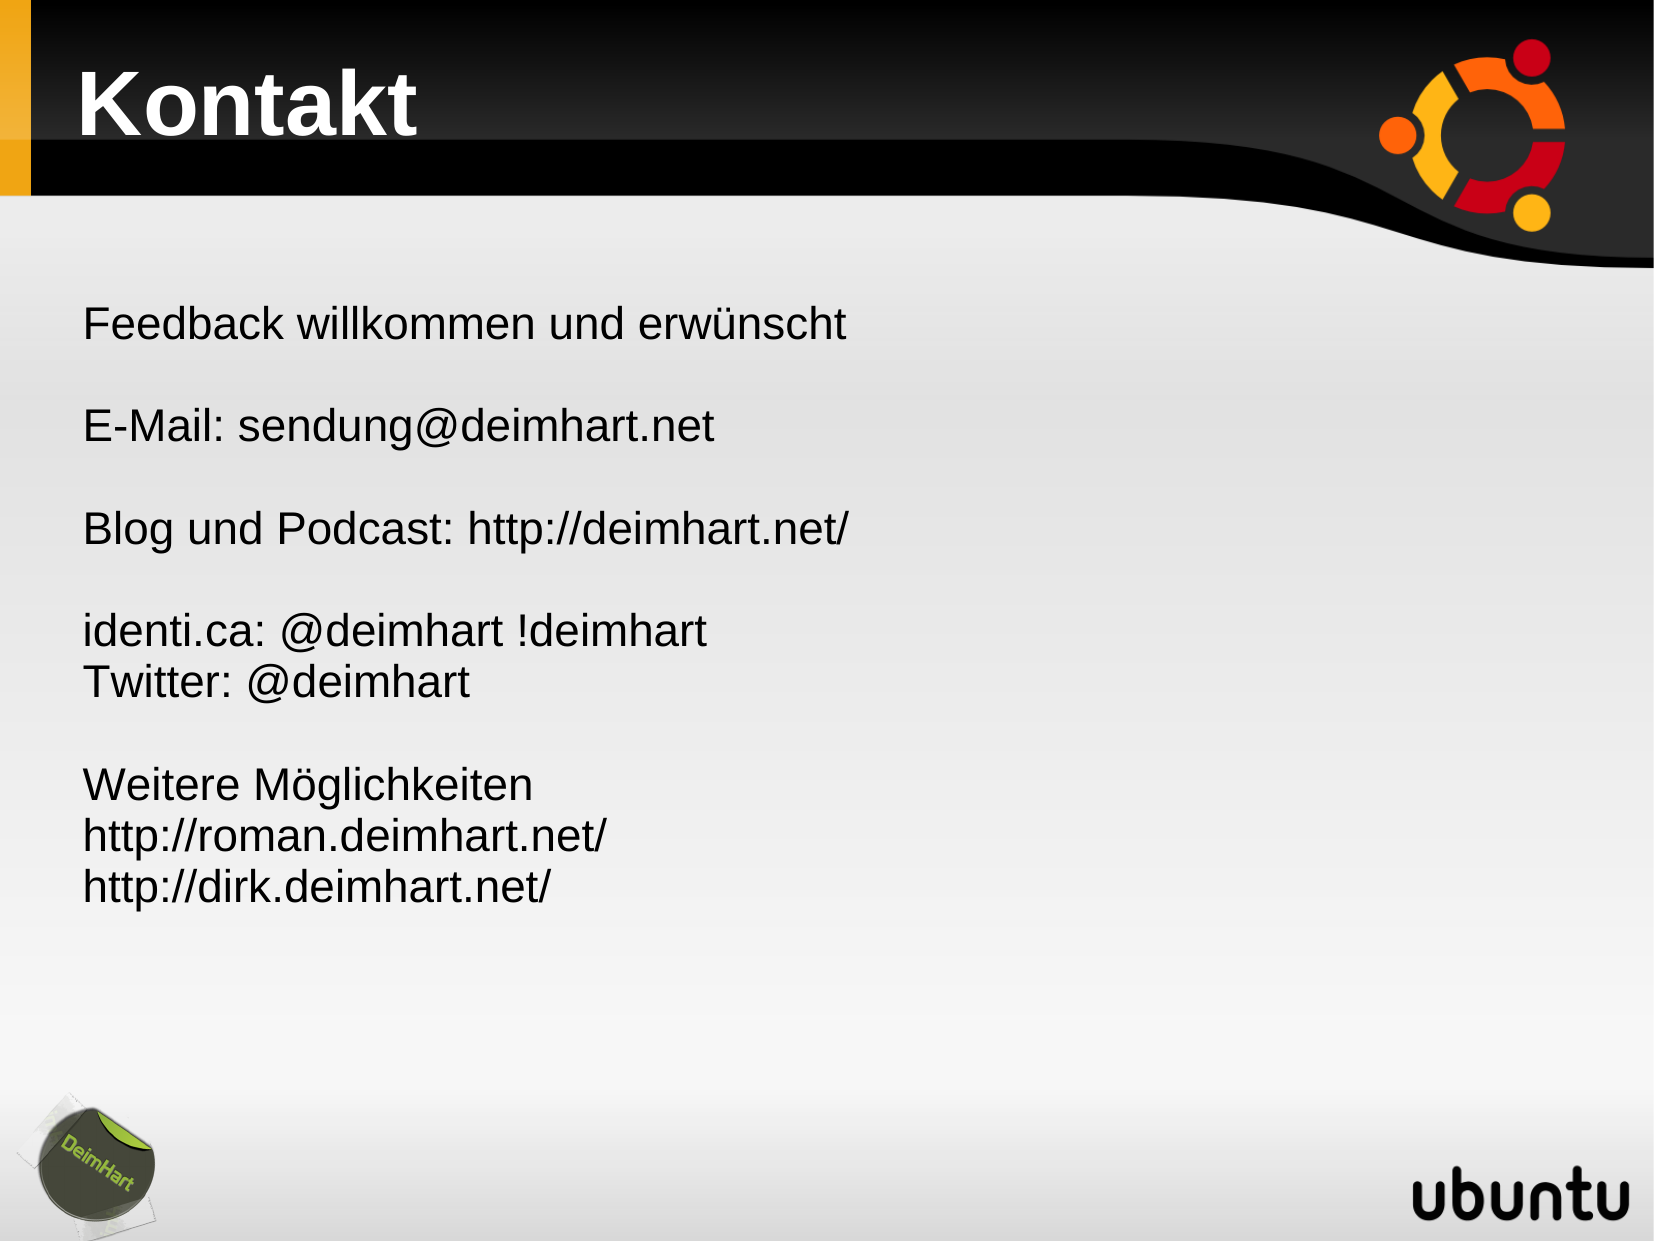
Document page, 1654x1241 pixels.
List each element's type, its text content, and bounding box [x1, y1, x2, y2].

picture [0, 0, 1654, 1241]
subtitle Feedback willkommen und erwünscht E-Mail: sendung@deimhart.net Blog und Podcast: http://deimhart.net/ identi.ca: @deimhart !deimhart Twitter: @deimhart Weitere Möglichkeiten http://roman.deimhart.net/ http://dirk.deimhart.net/ [82, 297, 1571, 1102]
title Kontakt [76, 7, 1565, 200]
